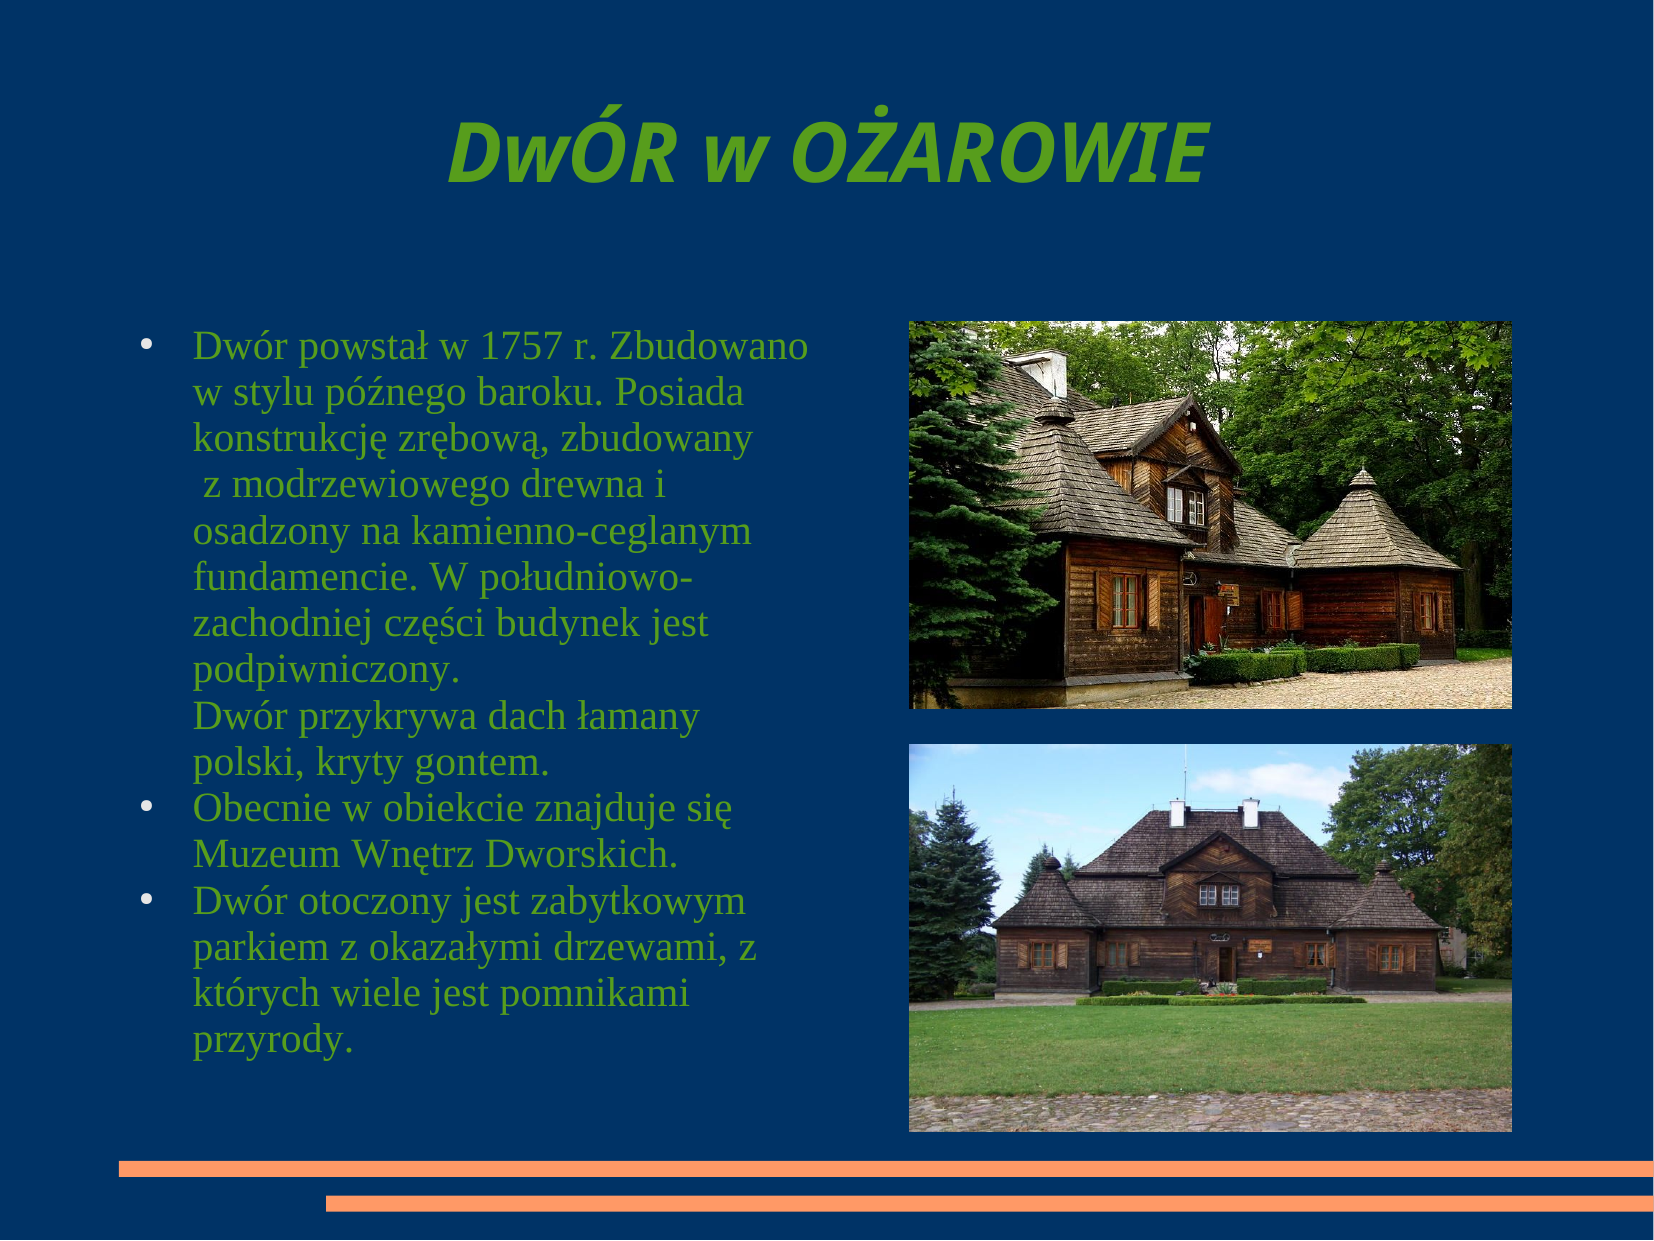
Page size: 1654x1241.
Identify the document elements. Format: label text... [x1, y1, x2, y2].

list Dwór powstał w 1757 r. Zbudowano w stylu późnego baroku. Posiada konstrukcję zrębową, zbudowany z modrzewiowego drewna i osadzony na kamienno-ceglanym fundamencie. W południowo-zachodniej części budynek jest podpiwniczony. Dwór przykrywa dach łamany polski, kryty gontem. Obecnie w obiekcie znajduje się Muzeum Wnętrz Dworskich. Dwór otoczony jest zabytkowym parkiem z okazałymi drzewami, z których wiele jest pomnikami przyrody. [121, 322, 824, 1132]
picture [909, 744, 1512, 1132]
title DwÓR w OŻAROWIE [121, 46, 1534, 254]
picture [909, 321, 1512, 709]
